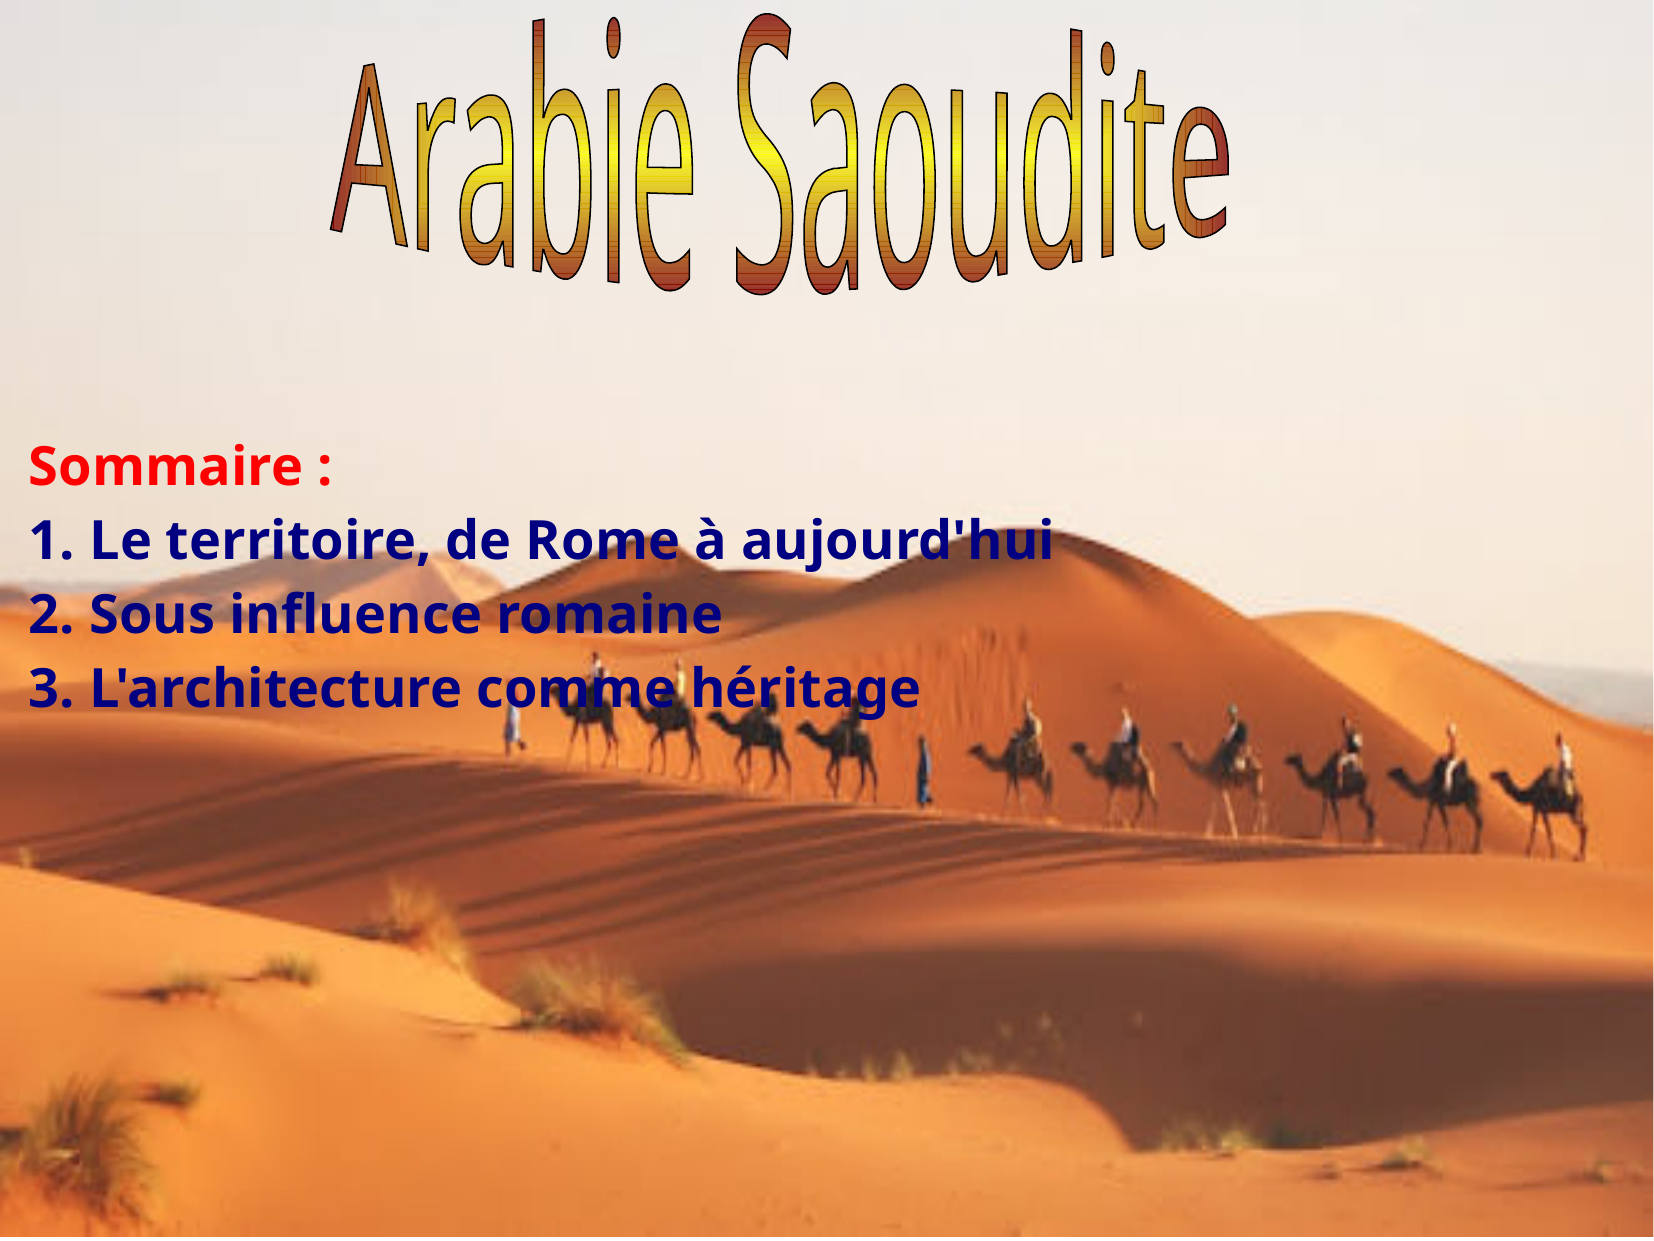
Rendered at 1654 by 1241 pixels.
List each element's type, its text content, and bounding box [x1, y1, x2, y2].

text_box Arabie Saoudite [1125, 70, 1164, 250]
picture [0, 0, 1654, 1237]
text_box Arabie Saoudite [951, 90, 1008, 282]
text_box Arabie Saoudite [330, 63, 408, 247]
text_box Arabie Saoudite [607, 17, 620, 58]
text_box Arabie Saoudite [1023, 29, 1082, 270]
text_box Arabie Saoudite [1101, 42, 1114, 76]
text_box Arabie Saoudite [1102, 100, 1113, 258]
text_box Arabie Saoudite [533, 19, 591, 280]
text_box Arabie Saoudite [417, 98, 456, 252]
text_box Arabie Saoudite [874, 84, 936, 290]
text_box Arabie Saoudite [736, 13, 793, 295]
text_box Arabie Saoudite [608, 89, 619, 283]
text_box Arabie Saoudite [1173, 107, 1229, 238]
text_box Arabie Saoudite [804, 82, 858, 295]
text_box Sommaire : 1. Le territoire, de Rome à aujourd'hui 2. Sous influence romaine 3. L'architecture comme héritage [14, 420, 1645, 913]
text_box Arabie Saoudite [460, 95, 513, 267]
text_box Arabie Saoudite [636, 83, 693, 291]
